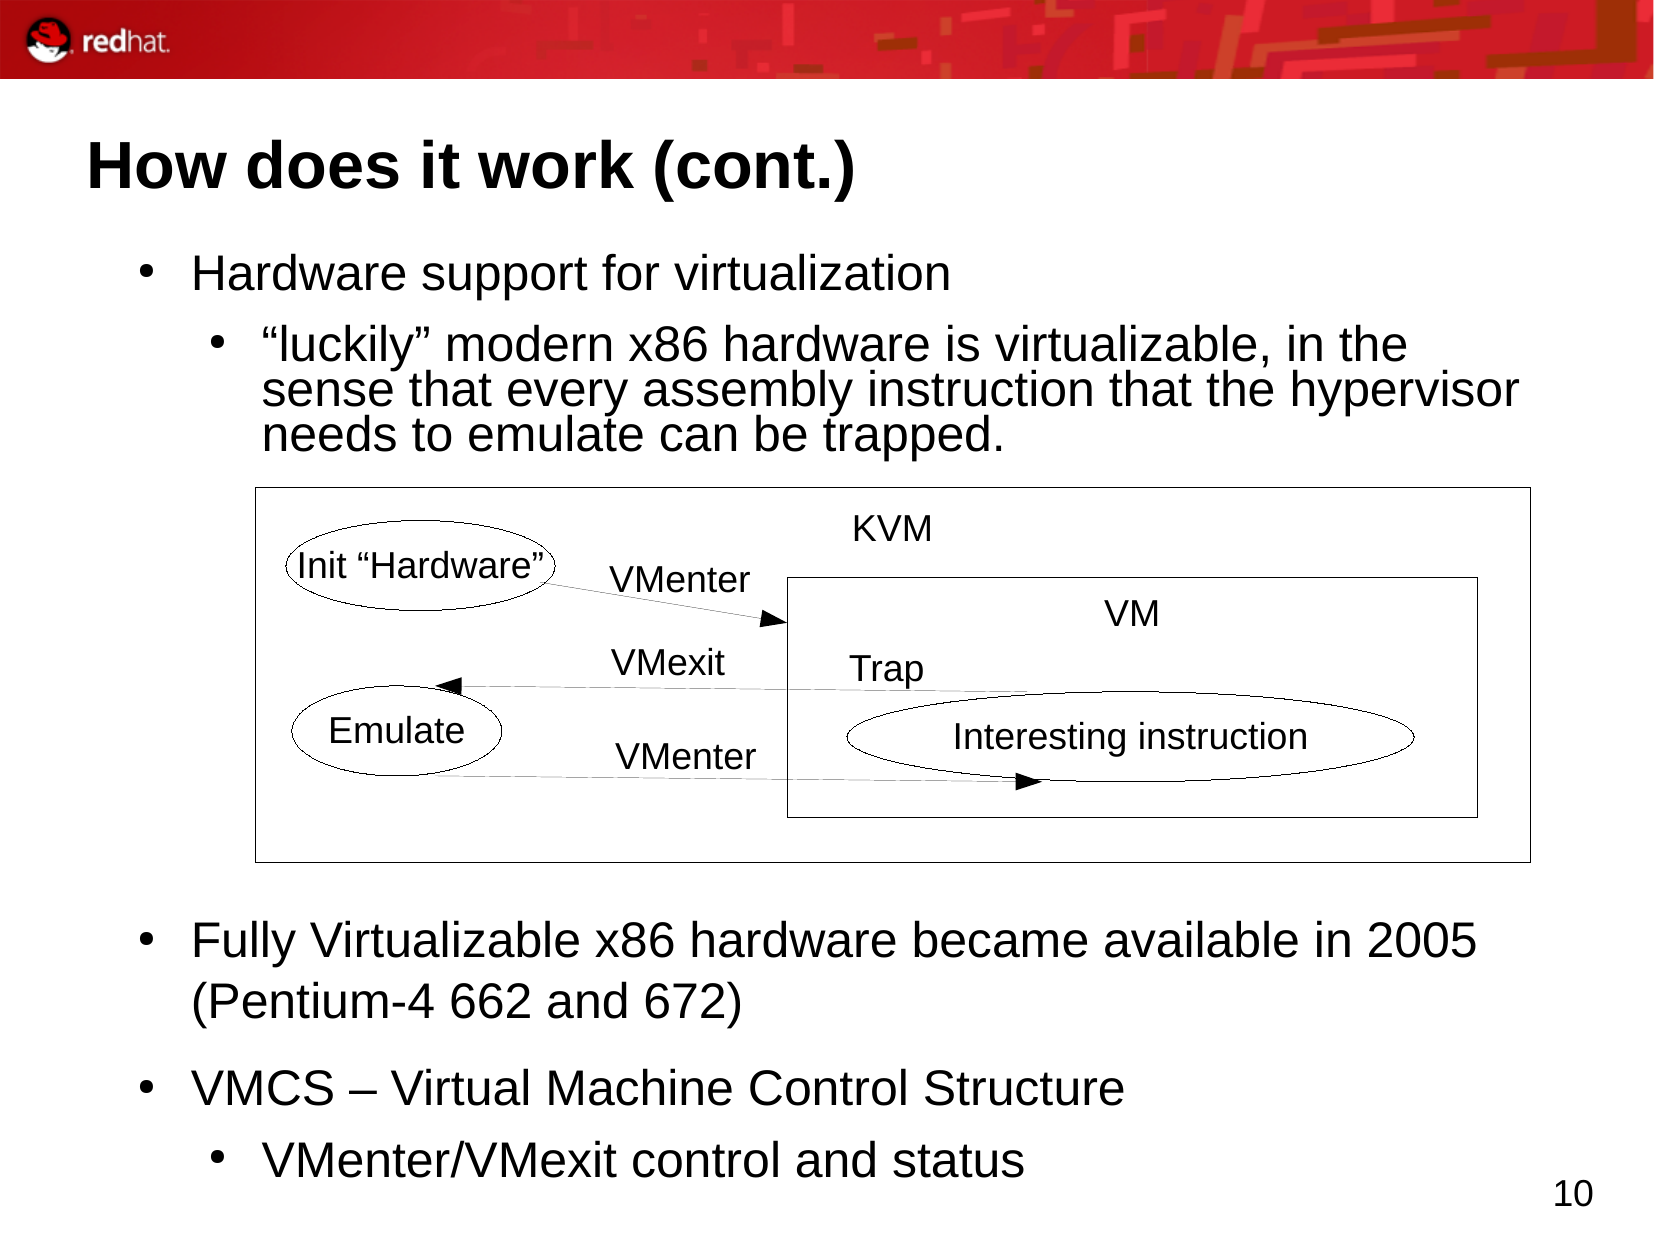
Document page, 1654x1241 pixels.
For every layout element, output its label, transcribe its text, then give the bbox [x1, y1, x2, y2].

text_box VM [787, 577, 1478, 818]
text_box VMenter [640, 740, 731, 773]
title How does it work (cont.) [86, 93, 1576, 244]
list Fully Virtualizable x86 hardware became available in 2005 (Pentium-4 662 and 672) VMCS – Virtual Machine Control Structure VMenter/VMexit control and status [120, 906, 1546, 1181]
text_box KVM [255, 487, 1531, 863]
text_box Interesting instruction [846, 691, 1415, 782]
list Hardware support for virtualization “luckily” modern x86 hardware is virtualizable, in the sense that every assembly instruction that the hypervisor needs to emulate can be trapped. [120, 239, 1546, 463]
text_box Trap [909, 663, 919, 679]
text_box Init “Hardware” [285, 520, 556, 611]
text_box VMexit [623, 645, 714, 679]
picture [0, 0, 1654, 79]
text_box Emulate [291, 685, 502, 776]
text_box VMenter [634, 563, 725, 596]
text_box Trap [841, 651, 932, 685]
